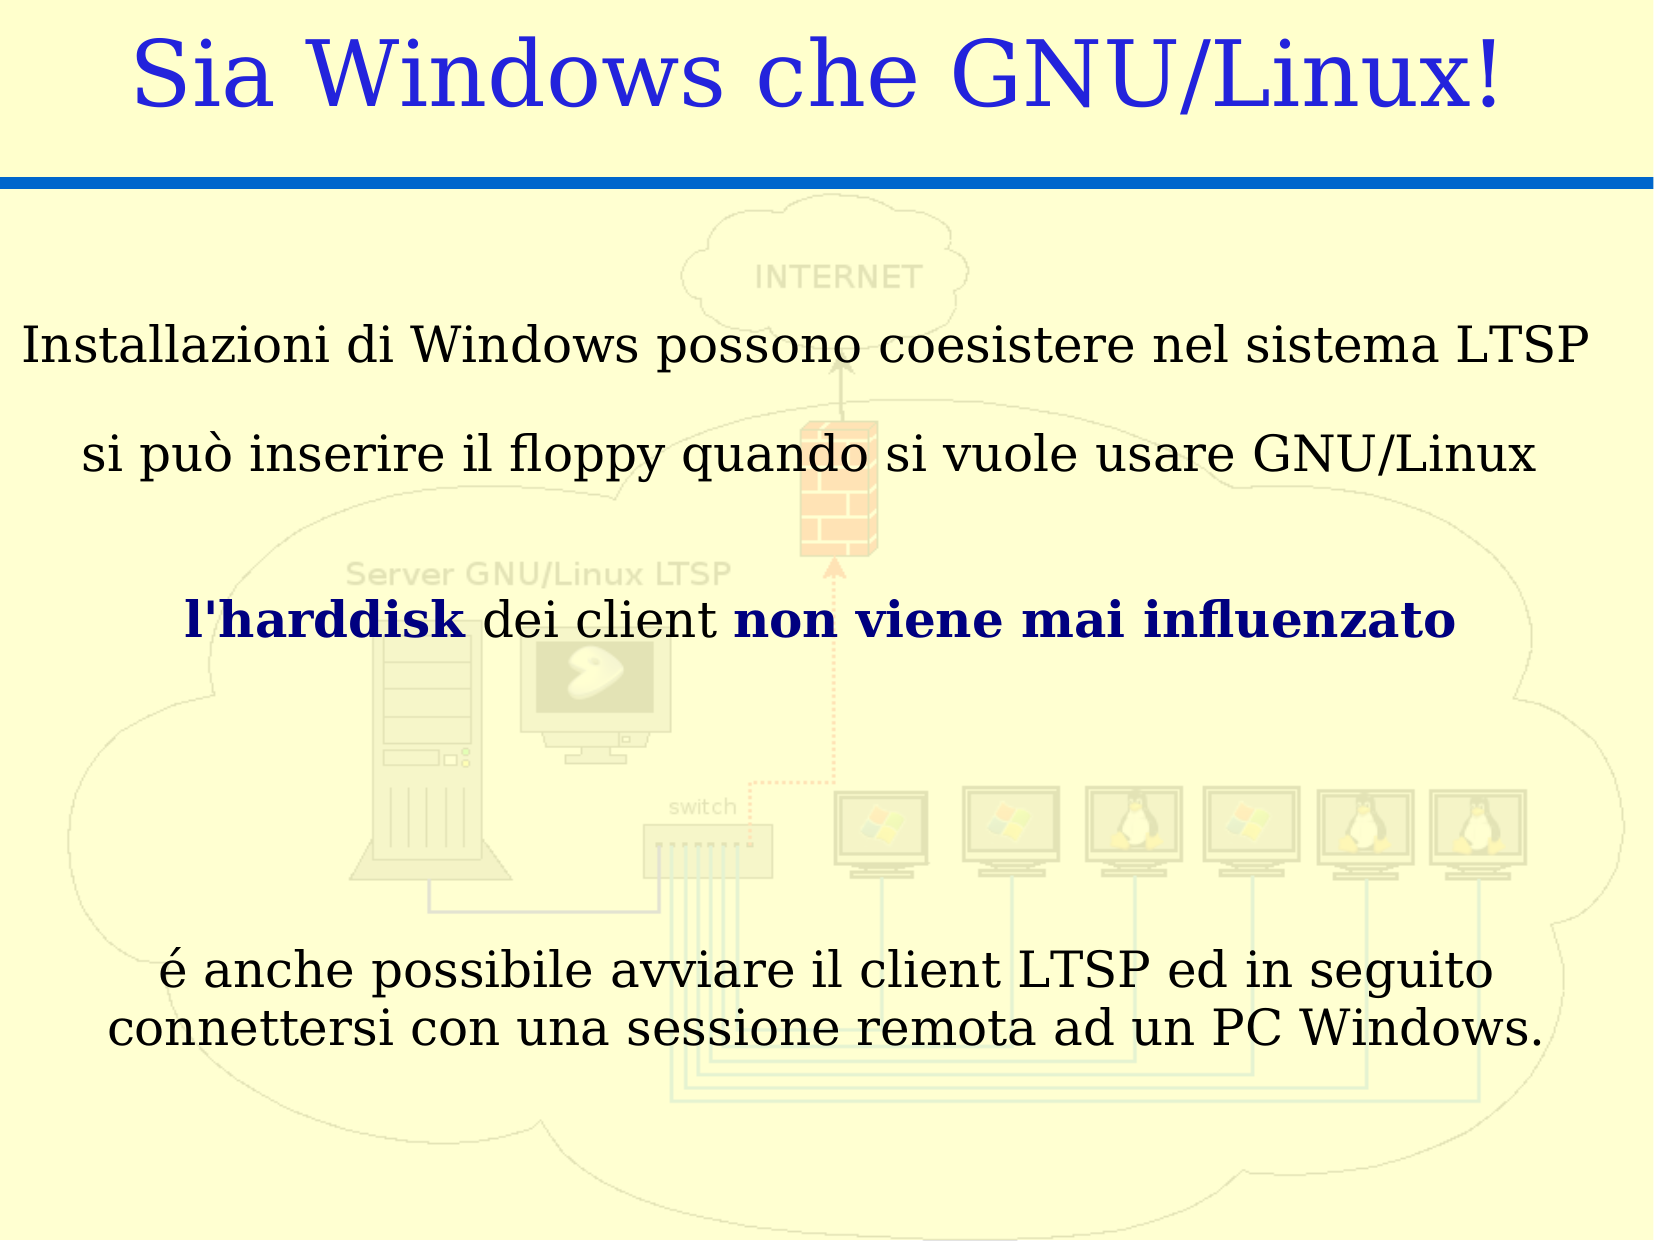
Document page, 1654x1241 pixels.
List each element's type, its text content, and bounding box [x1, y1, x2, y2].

text_box Installazioni di Windows possono coesistere nel sistema LTSP [20, 315, 1606, 374]
text_box l'harddisk dei client non viene mai influenzato [184, 590, 1469, 650]
text_box si può inserire il floppy quando si vuole usare GNU/Linux [81, 425, 1546, 484]
picture [0, 189, 1654, 1241]
text_box é anche possibile avviare il client LTSP ed in seguito connettersi con una sessione remota ad un PC Windows. [92, 940, 1561, 1058]
title Sia Windows che GNU/Linux! [113, 0, 1526, 153]
